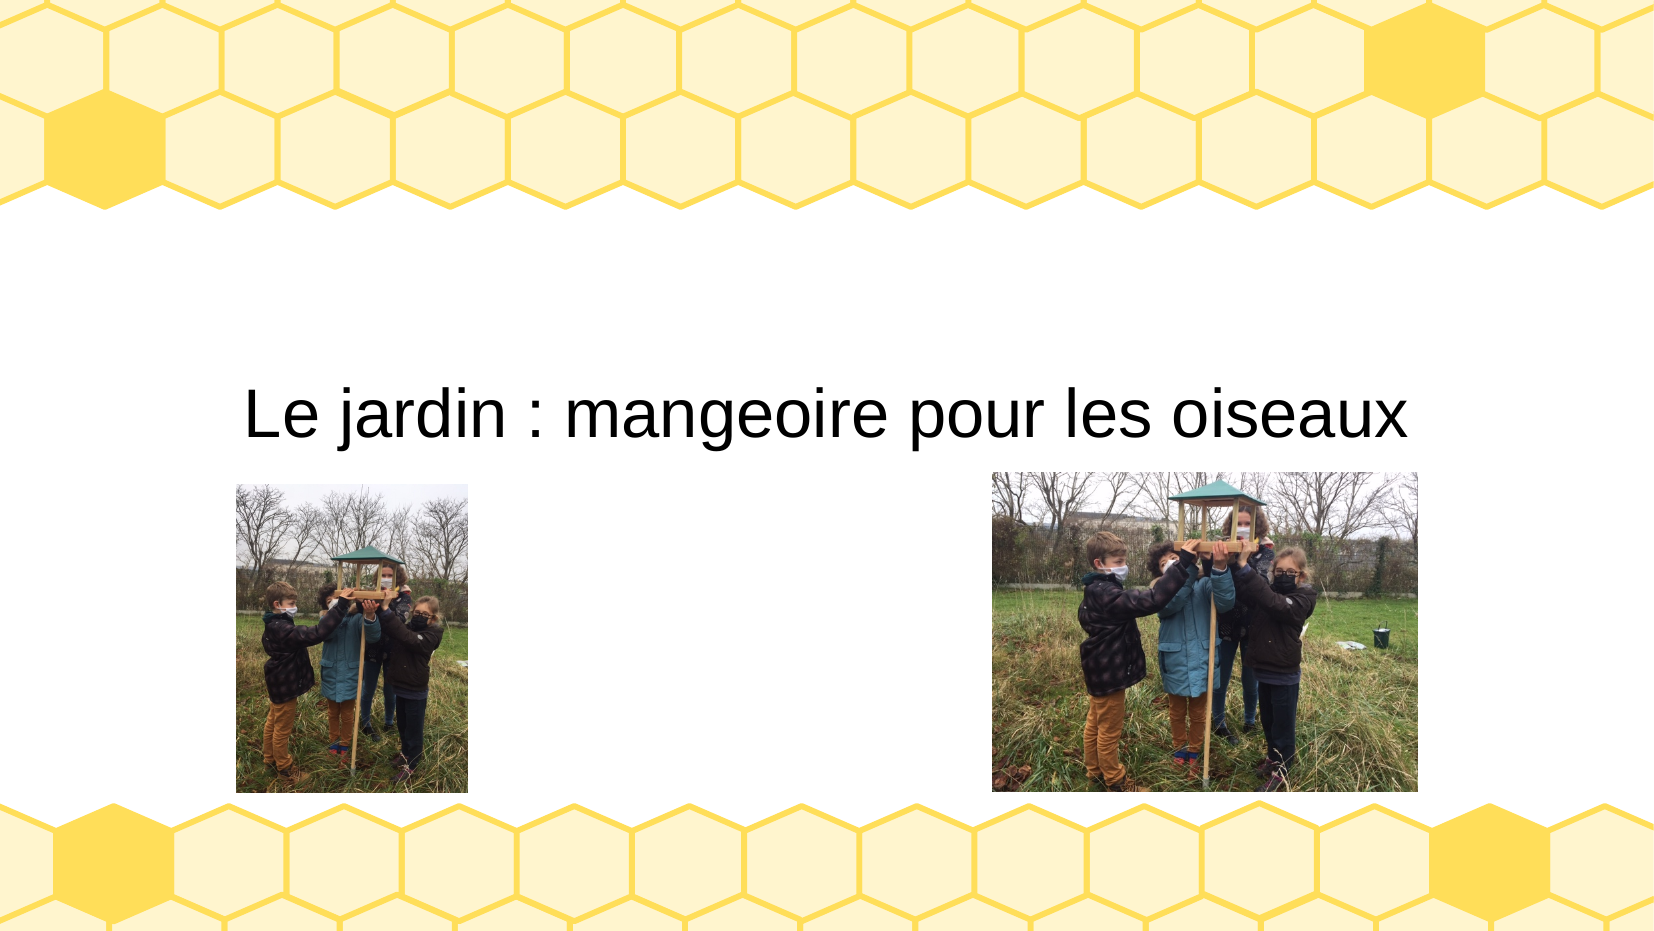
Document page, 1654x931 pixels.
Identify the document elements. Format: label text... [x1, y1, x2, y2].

title Le jardin : mangeoire pour les oiseaux [82, 314, 1571, 514]
picture [236, 484, 468, 793]
picture [992, 472, 1418, 792]
